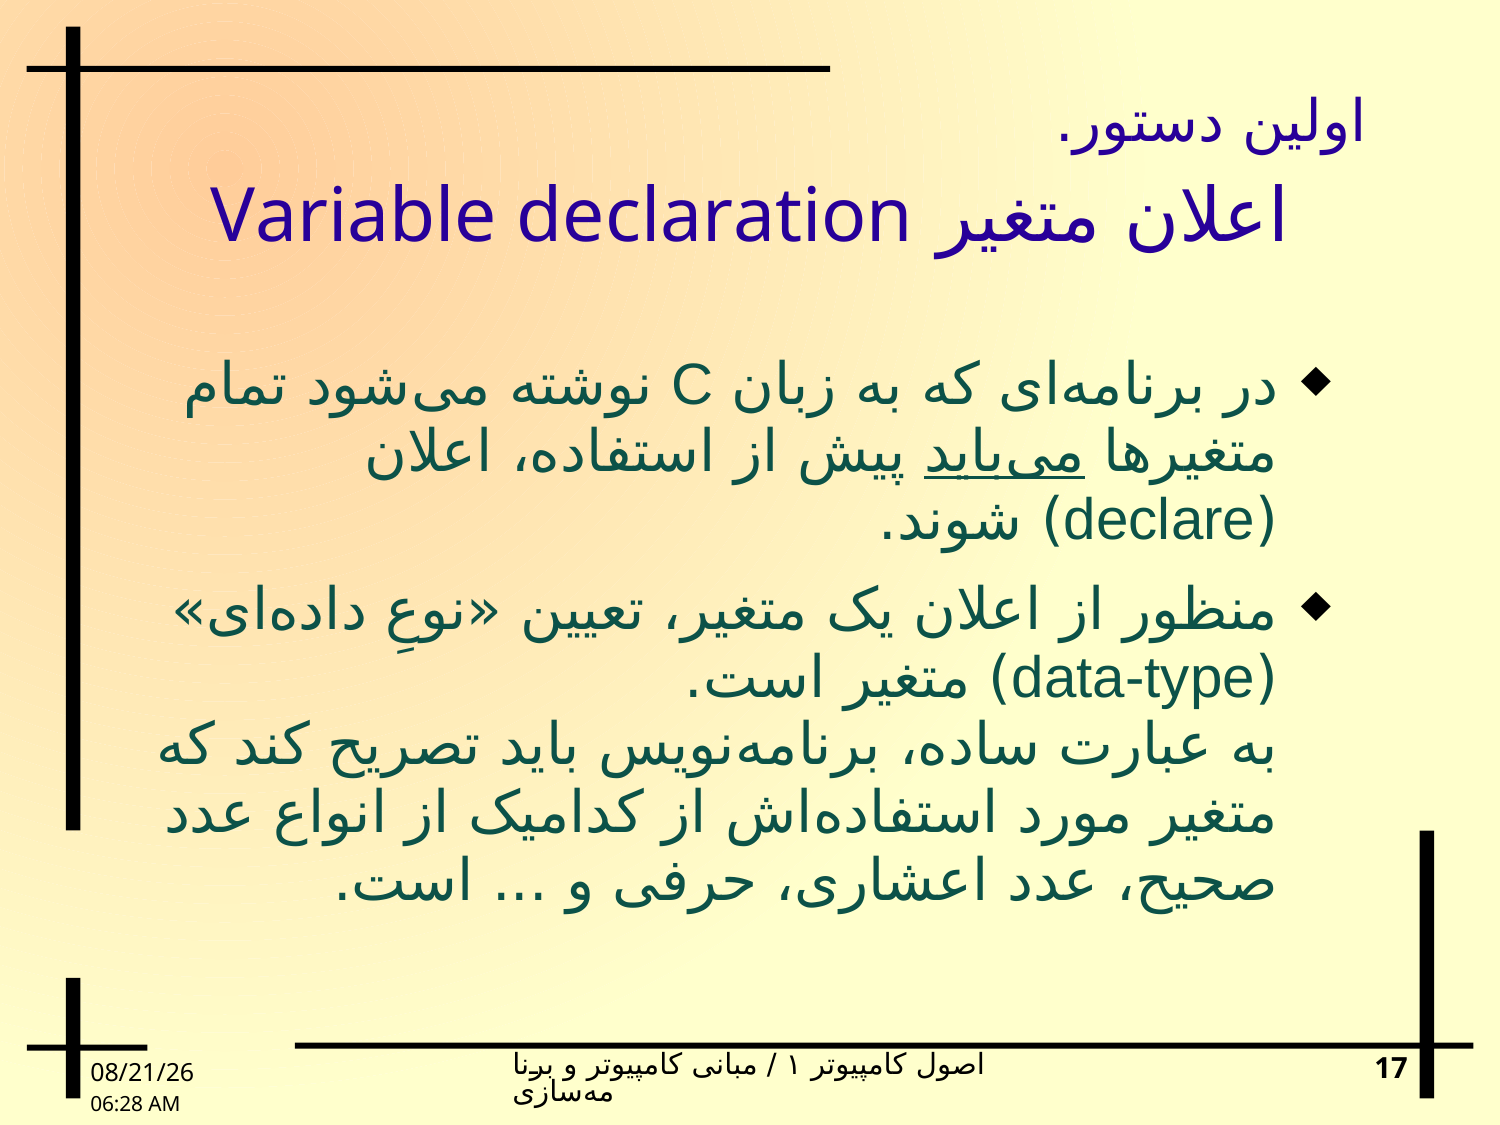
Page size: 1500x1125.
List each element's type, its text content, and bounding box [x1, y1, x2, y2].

list در برنامه‌ای که به زبان C نوشته می‌شود تمام متغیرها می‌باید پیش از استفاده، اعلان (declare) شوند. منظور از اعلان یک متغیر، تعیین «نوعِ داده‌ای» (data-type) متغیر است. به عبارت ساده، برنامه‌نویس باید تصریح کند که متغیر مورد استفاده‌اش از کدامیک از انواع عدد صحیح، عدد اعشاری، حرفی و ... است. [122, 350, 1403, 1010]
title اعلان متغیر Variable declaration [109, 150, 1391, 274]
title اولین دستور. [201, 73, 1367, 170]
